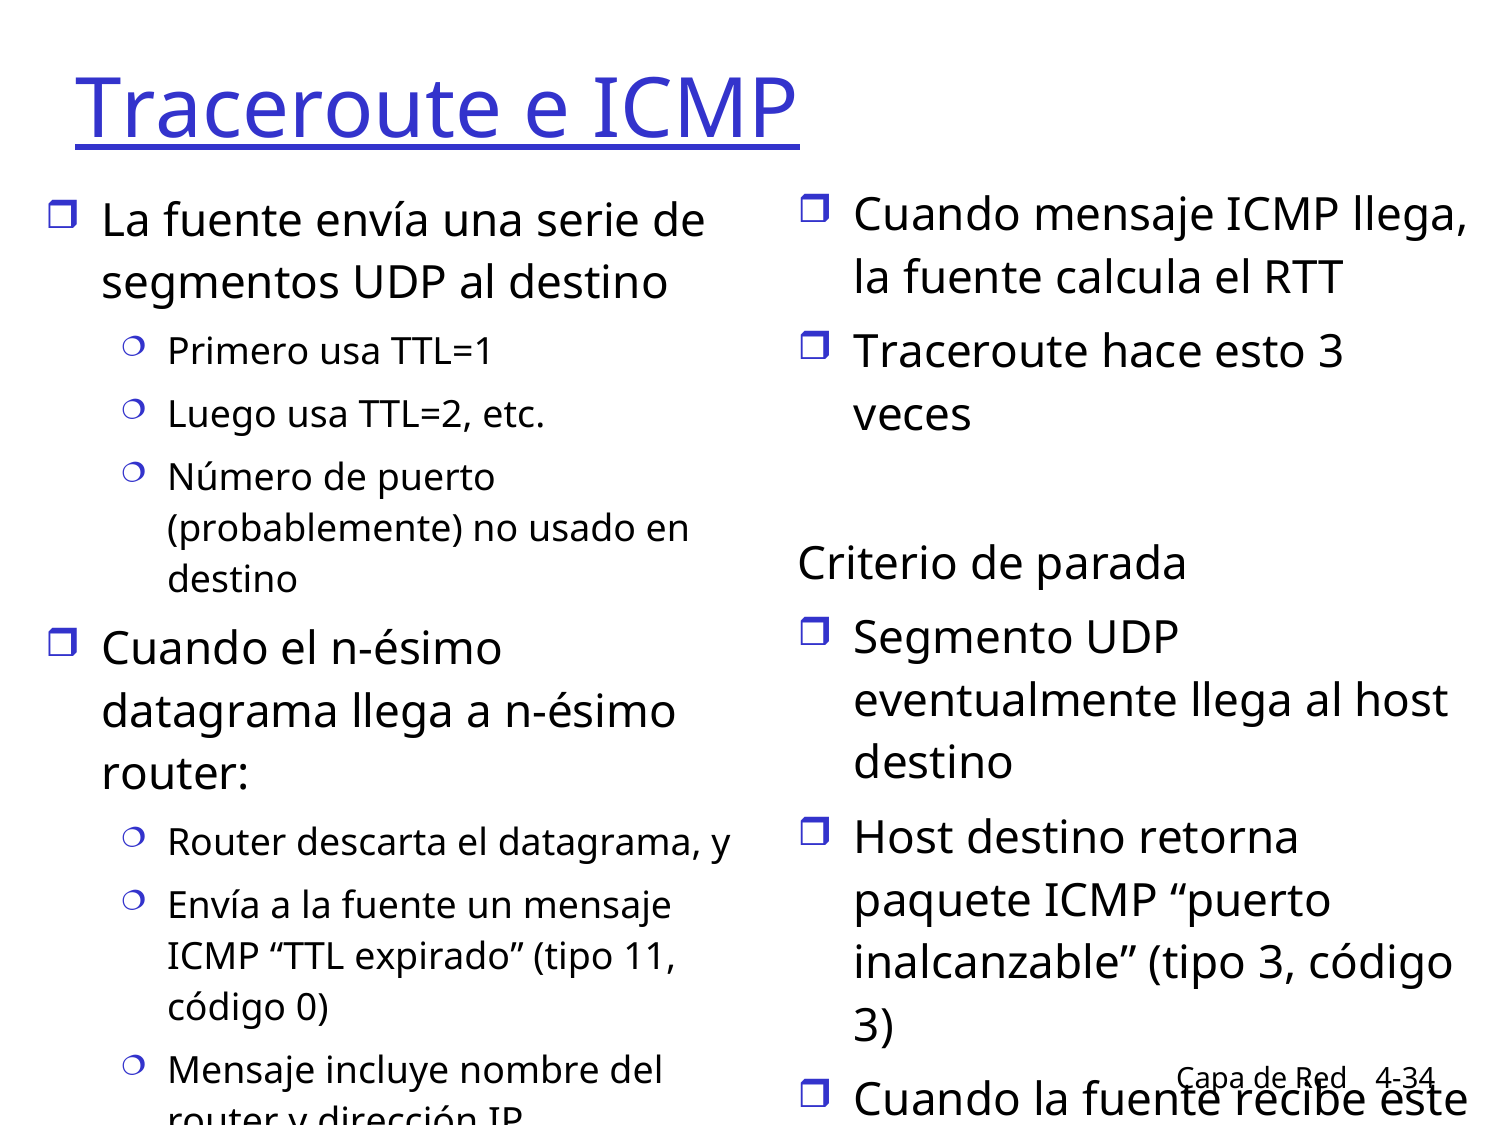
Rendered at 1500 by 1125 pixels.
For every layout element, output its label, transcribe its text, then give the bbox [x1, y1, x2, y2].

list Cuando mensaje ICMP llega, la fuente calcula el RTT Traceroute hace esto 3 veces Criterio de parada Segmento UDP eventualmente llega al host destino Host destino retorna paquete ICMP “puerto inalcanzable” (tipo 3, código 3) Cuando la fuente recibe este ICMP, para. [797, 181, 1475, 1023]
list La fuente envía una serie de segmentos UDP al destino Primero usa TTL=1 Luego usa TTL=2, etc. Número de puerto (probablemente) no usado en destino Cuando el n-ésimo datagrama llega a n-ésimo router: Router descarta el datagrama, y Envía a la fuente un mensaje ICMP “TTL expirado” (tipo 11, código 0) Mensaje incluye nombre del router y dirección IP [45, 187, 747, 1029]
title Traceroute e ICMP [75, 23, 1463, 188]
